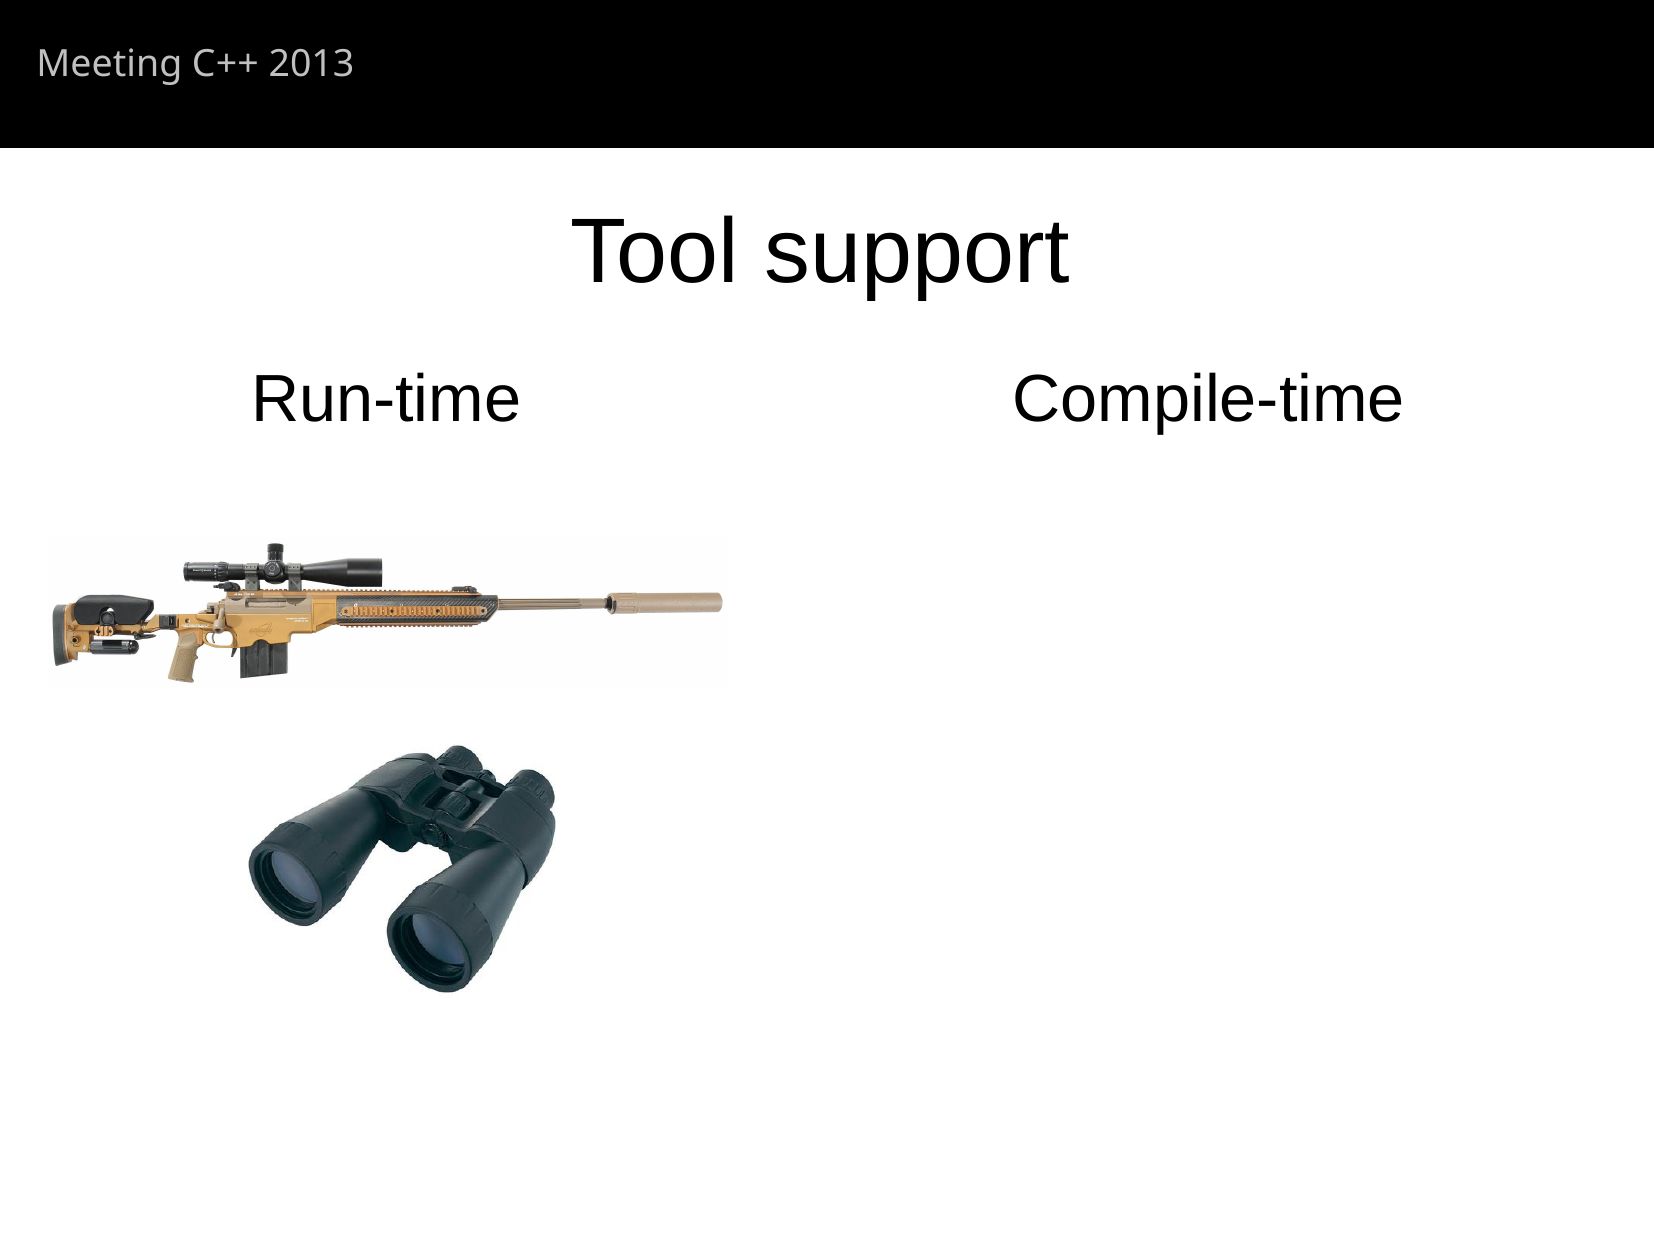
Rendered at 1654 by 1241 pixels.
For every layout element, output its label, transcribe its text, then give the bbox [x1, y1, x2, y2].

picture [248, 708, 556, 1030]
text_box Run-time [236, 353, 537, 444]
text_box Compile-time [998, 353, 1421, 444]
picture [47, 537, 727, 687]
title Tool support [76, 147, 1565, 355]
